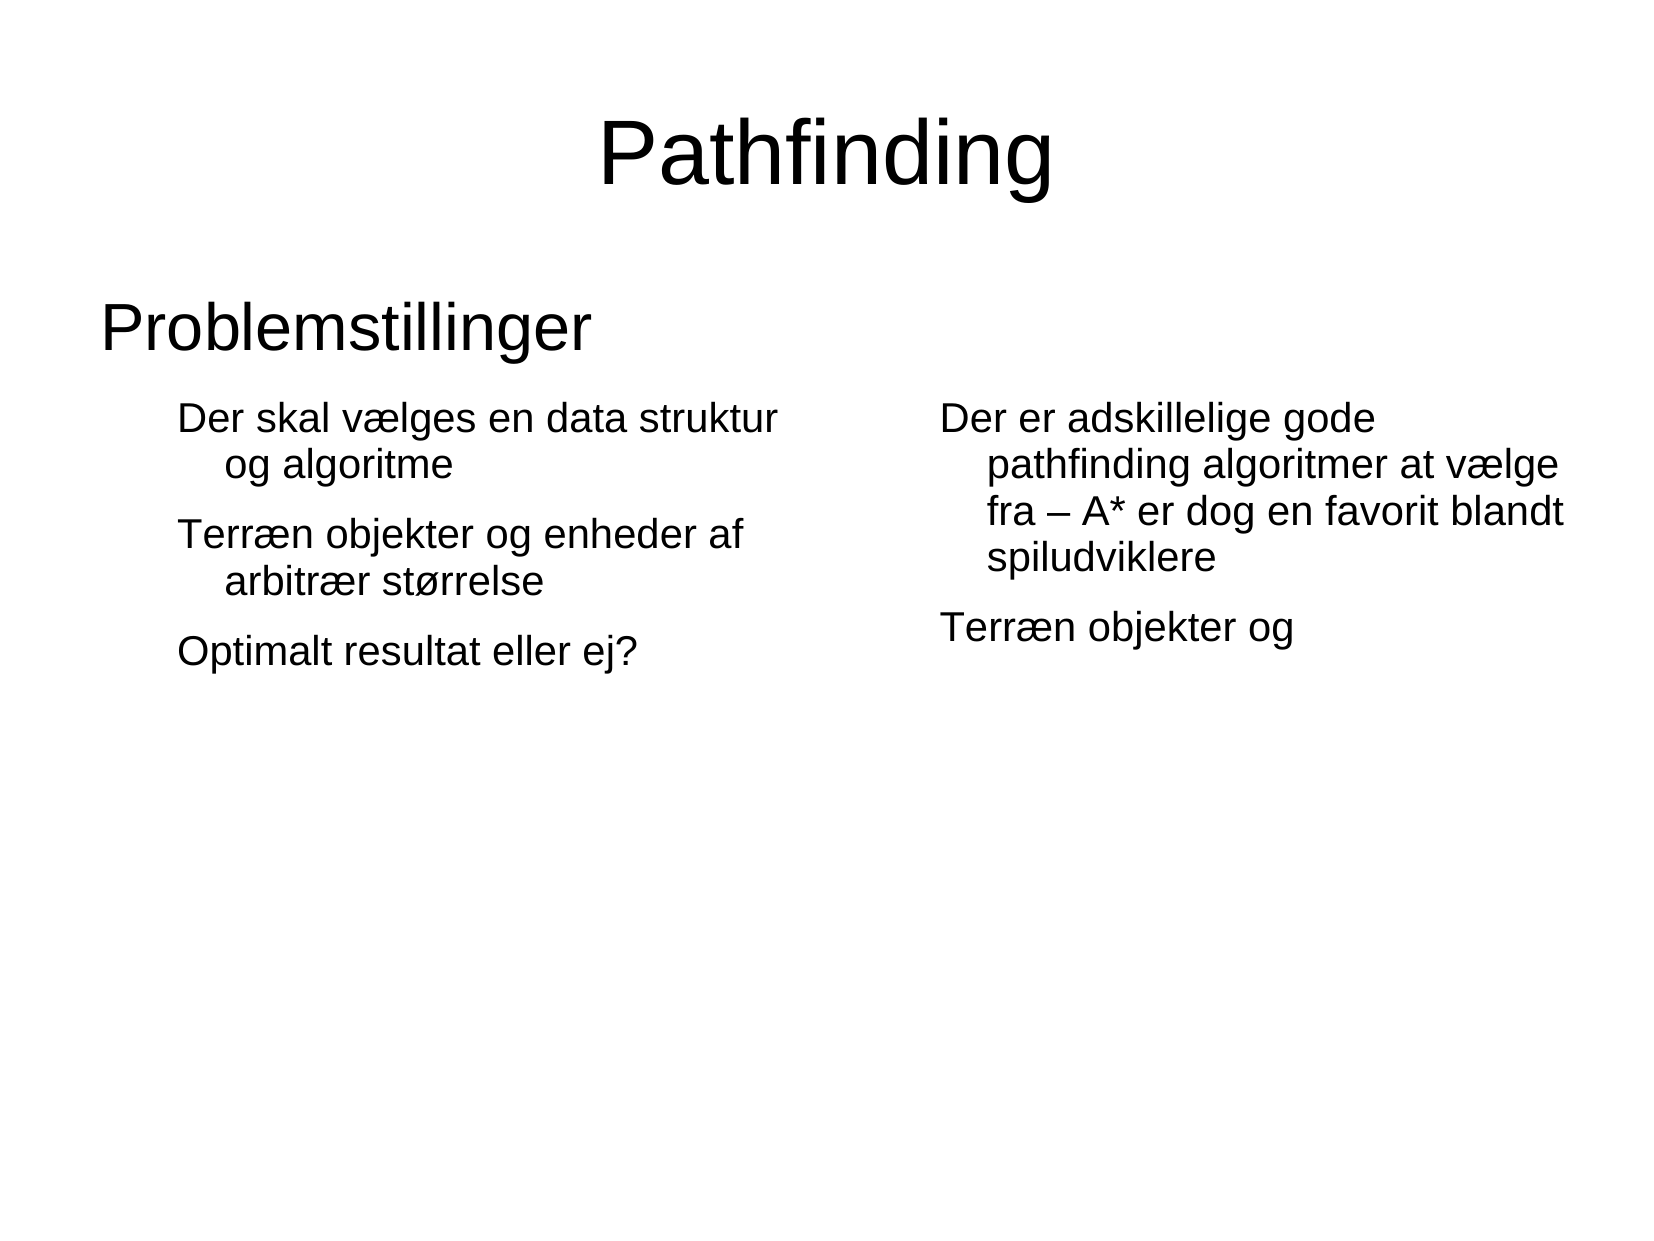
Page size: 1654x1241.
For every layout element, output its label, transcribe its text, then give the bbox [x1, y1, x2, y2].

list Der er adskillelige gode pathfinding algoritmer at vælge fra – A* er dog en favorit blandt spiludviklere Terræn objekter og [845, 290, 1572, 1109]
list Problemstillinger Der skal vælges en data struktur og algoritme Terræn objekter og enheder af arbitrær størrelse Optimalt resultat eller ej? [82, 290, 809, 1109]
title Pathfinding [82, 49, 1571, 257]
